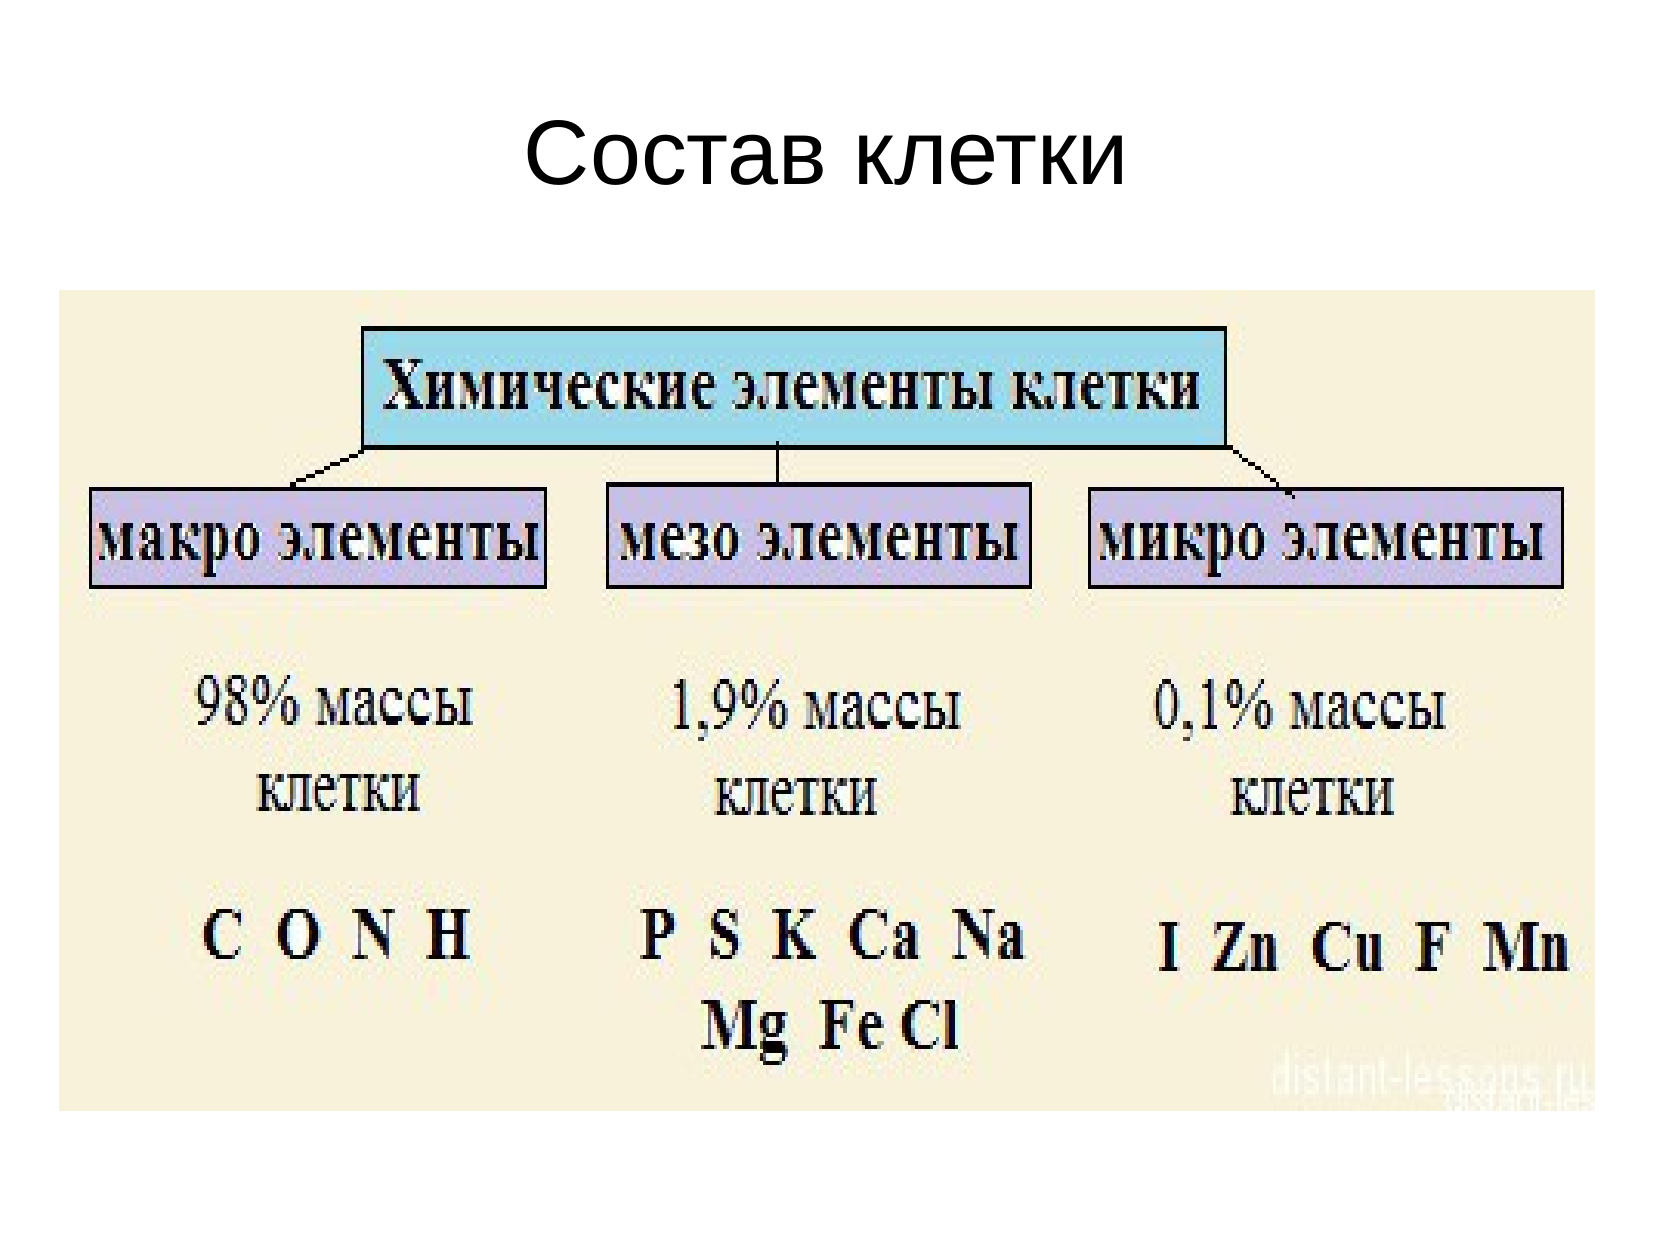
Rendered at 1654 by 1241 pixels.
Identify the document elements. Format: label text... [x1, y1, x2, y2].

picture [59, 290, 1595, 1111]
title Состав клетки [82, 49, 1571, 257]
